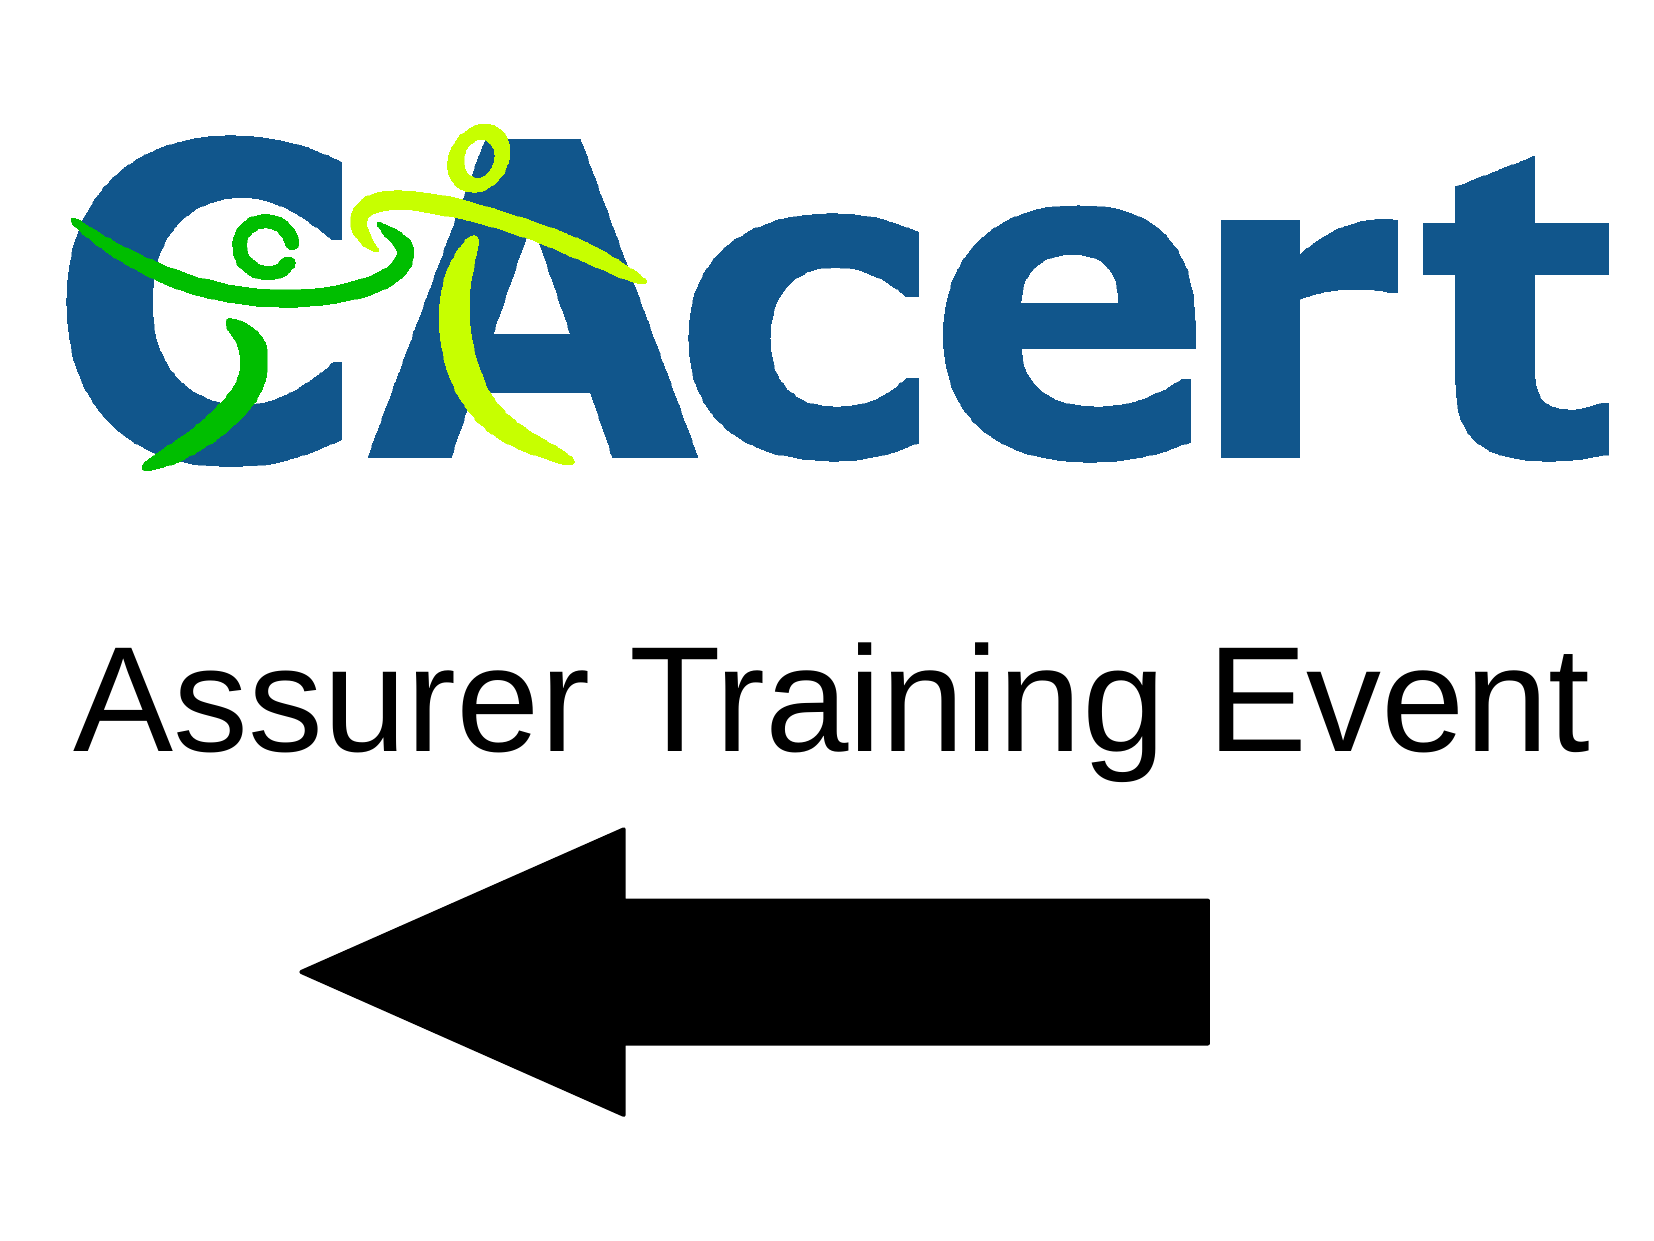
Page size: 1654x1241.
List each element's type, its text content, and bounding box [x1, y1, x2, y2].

subtitle Assurer Training Event [64, 566, 1601, 833]
picture [0, 82, 1654, 570]
picture [299, 826, 1215, 1123]
